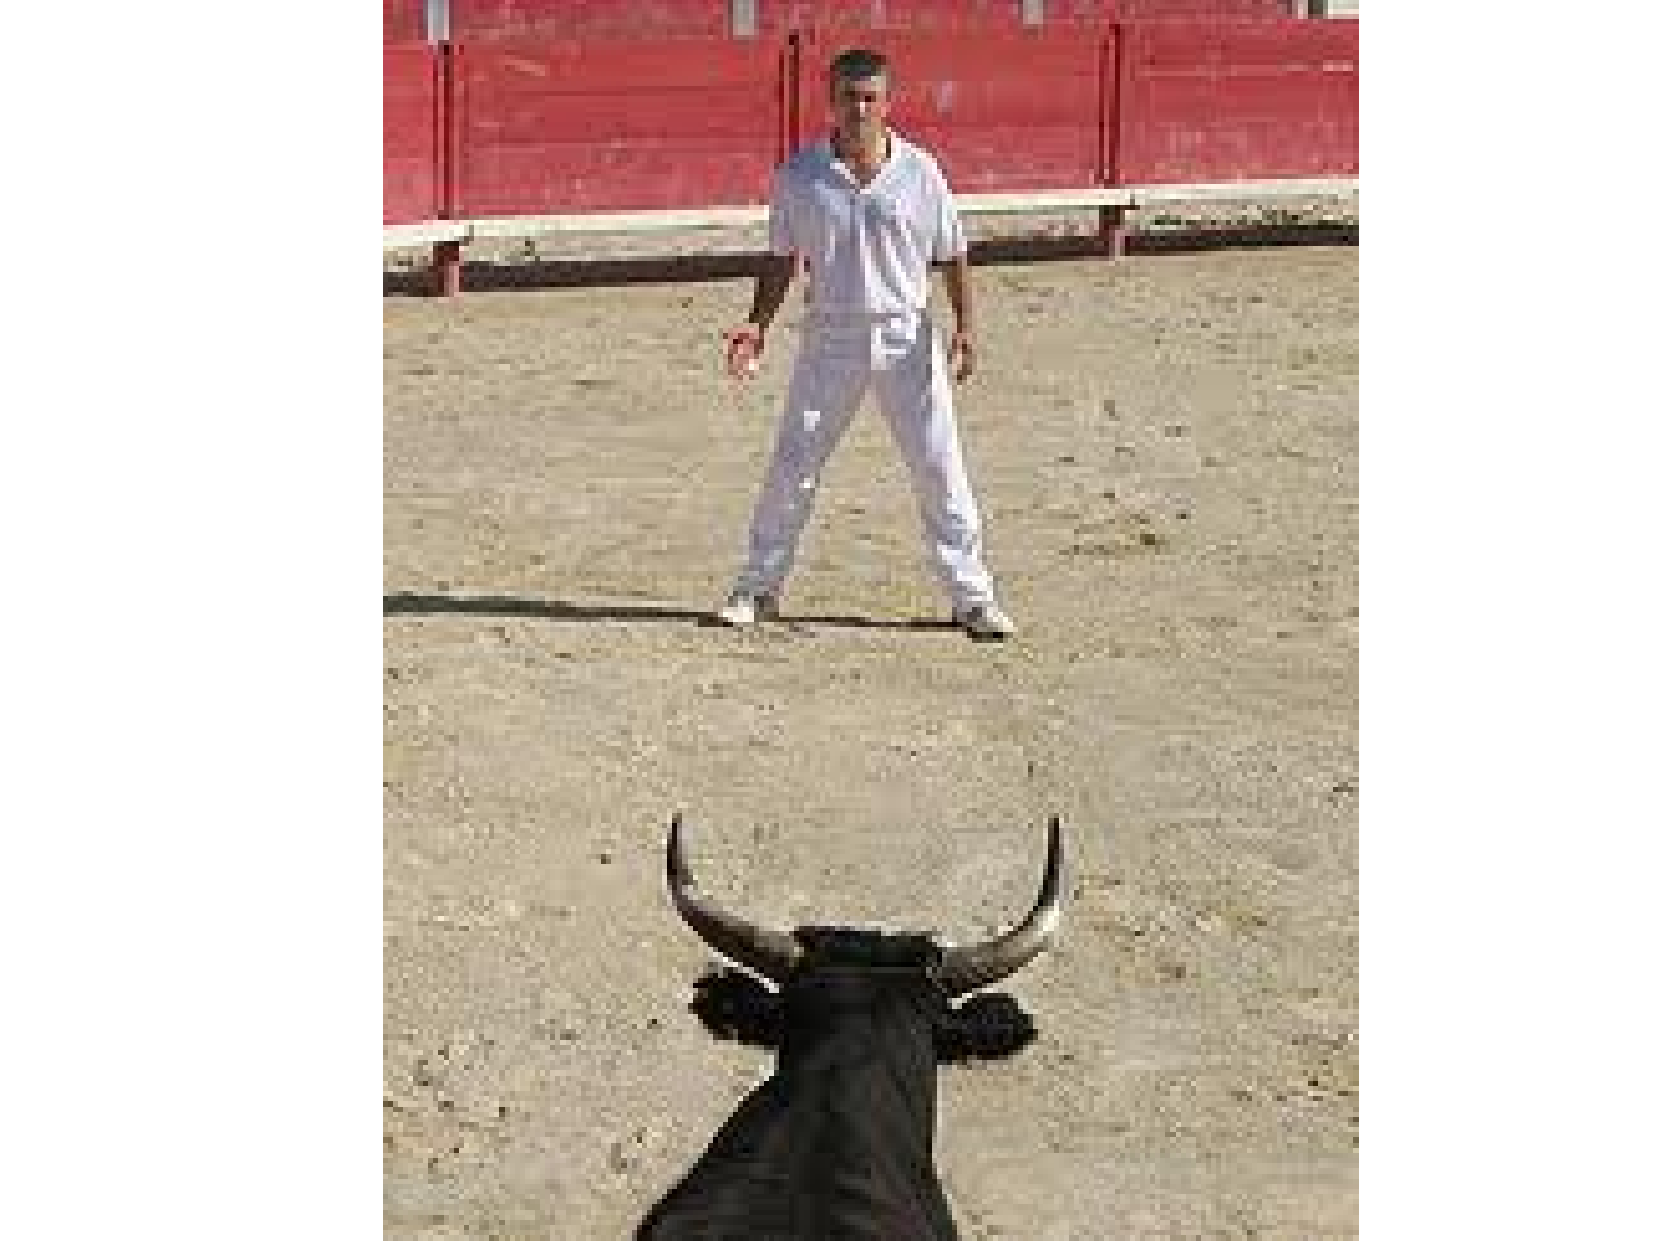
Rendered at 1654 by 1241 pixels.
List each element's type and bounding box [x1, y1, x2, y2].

picture [383, 0, 1359, 1241]
